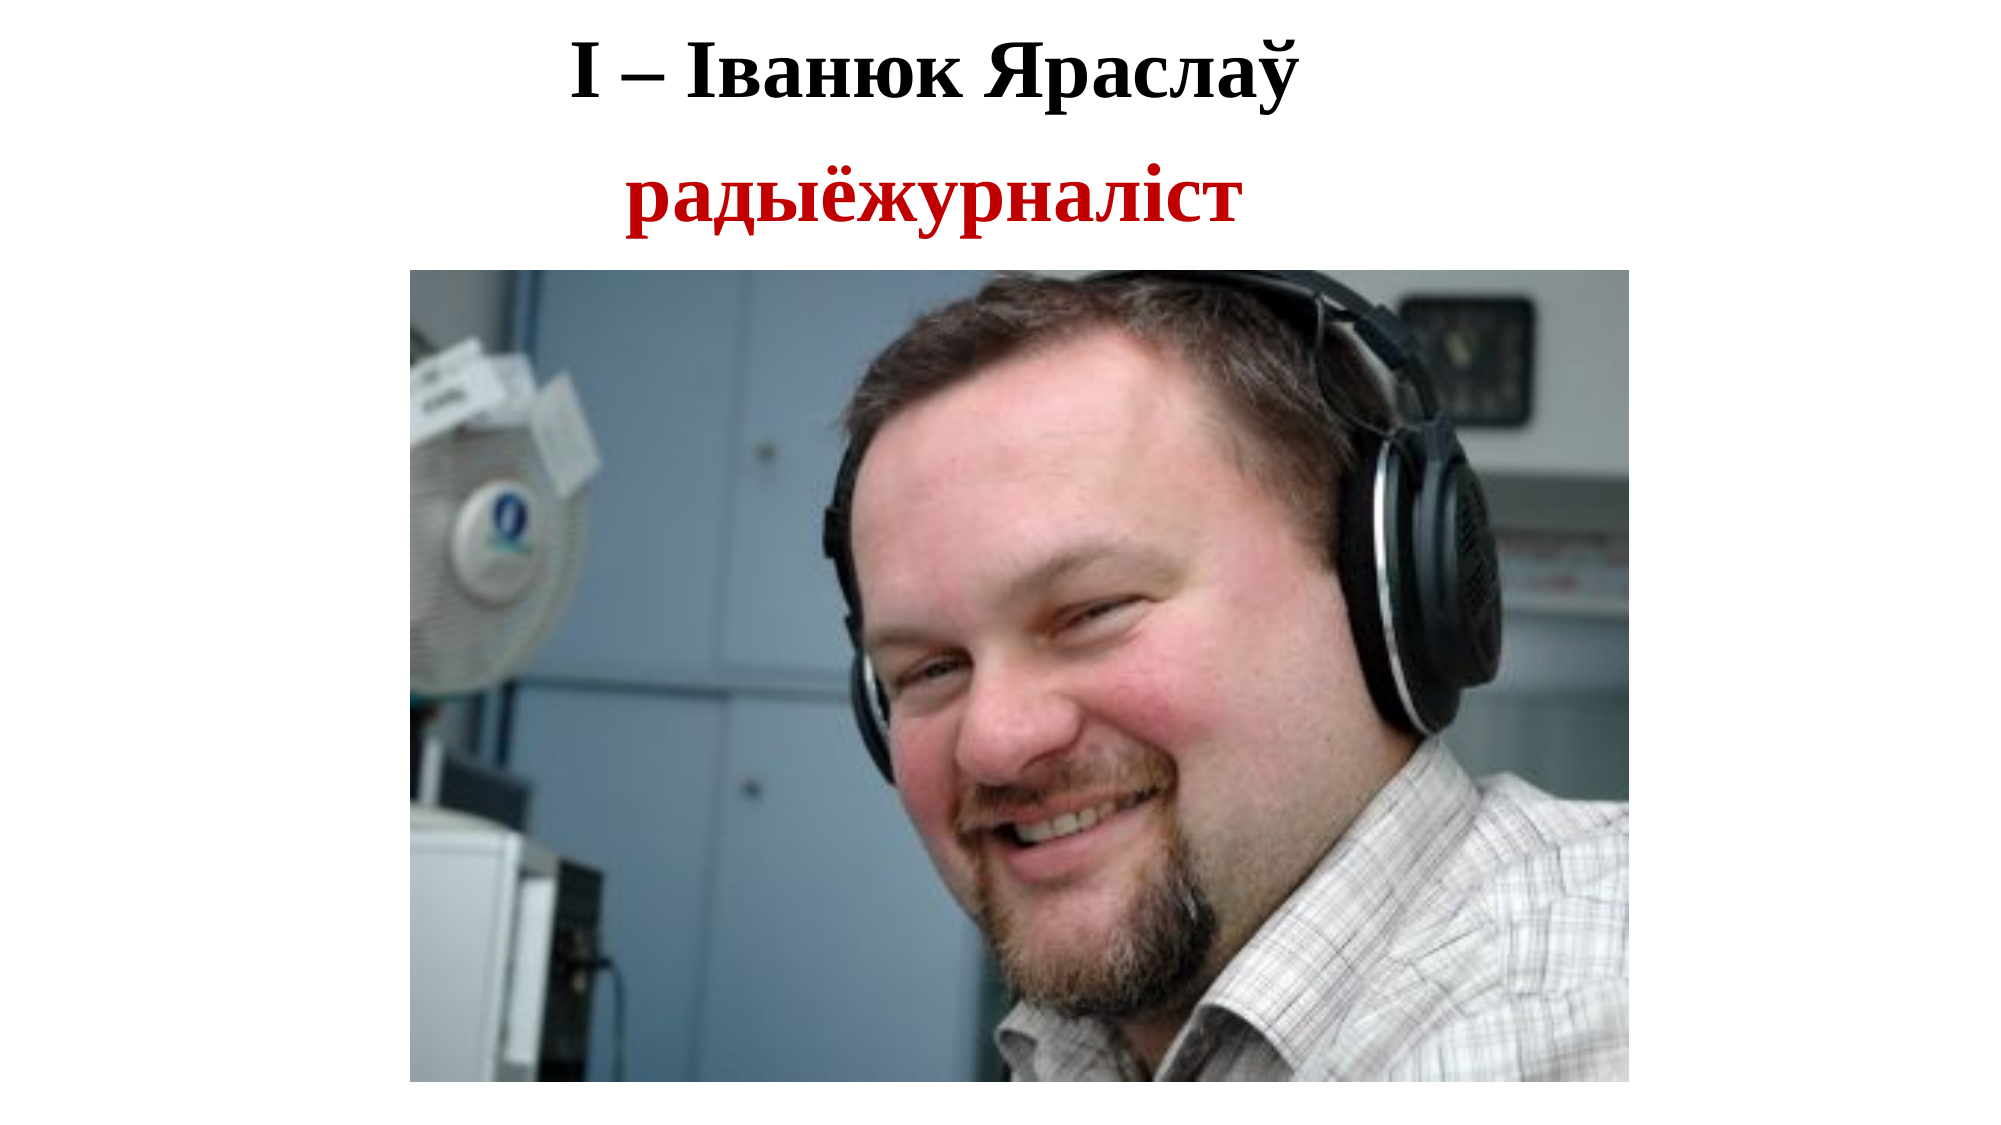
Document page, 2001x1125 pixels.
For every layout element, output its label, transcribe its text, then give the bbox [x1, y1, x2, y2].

picture [410, 270, 1629, 1082]
text_box I – Іванюк Яраслаў радыёжурналіст [555, 0, 1315, 246]
